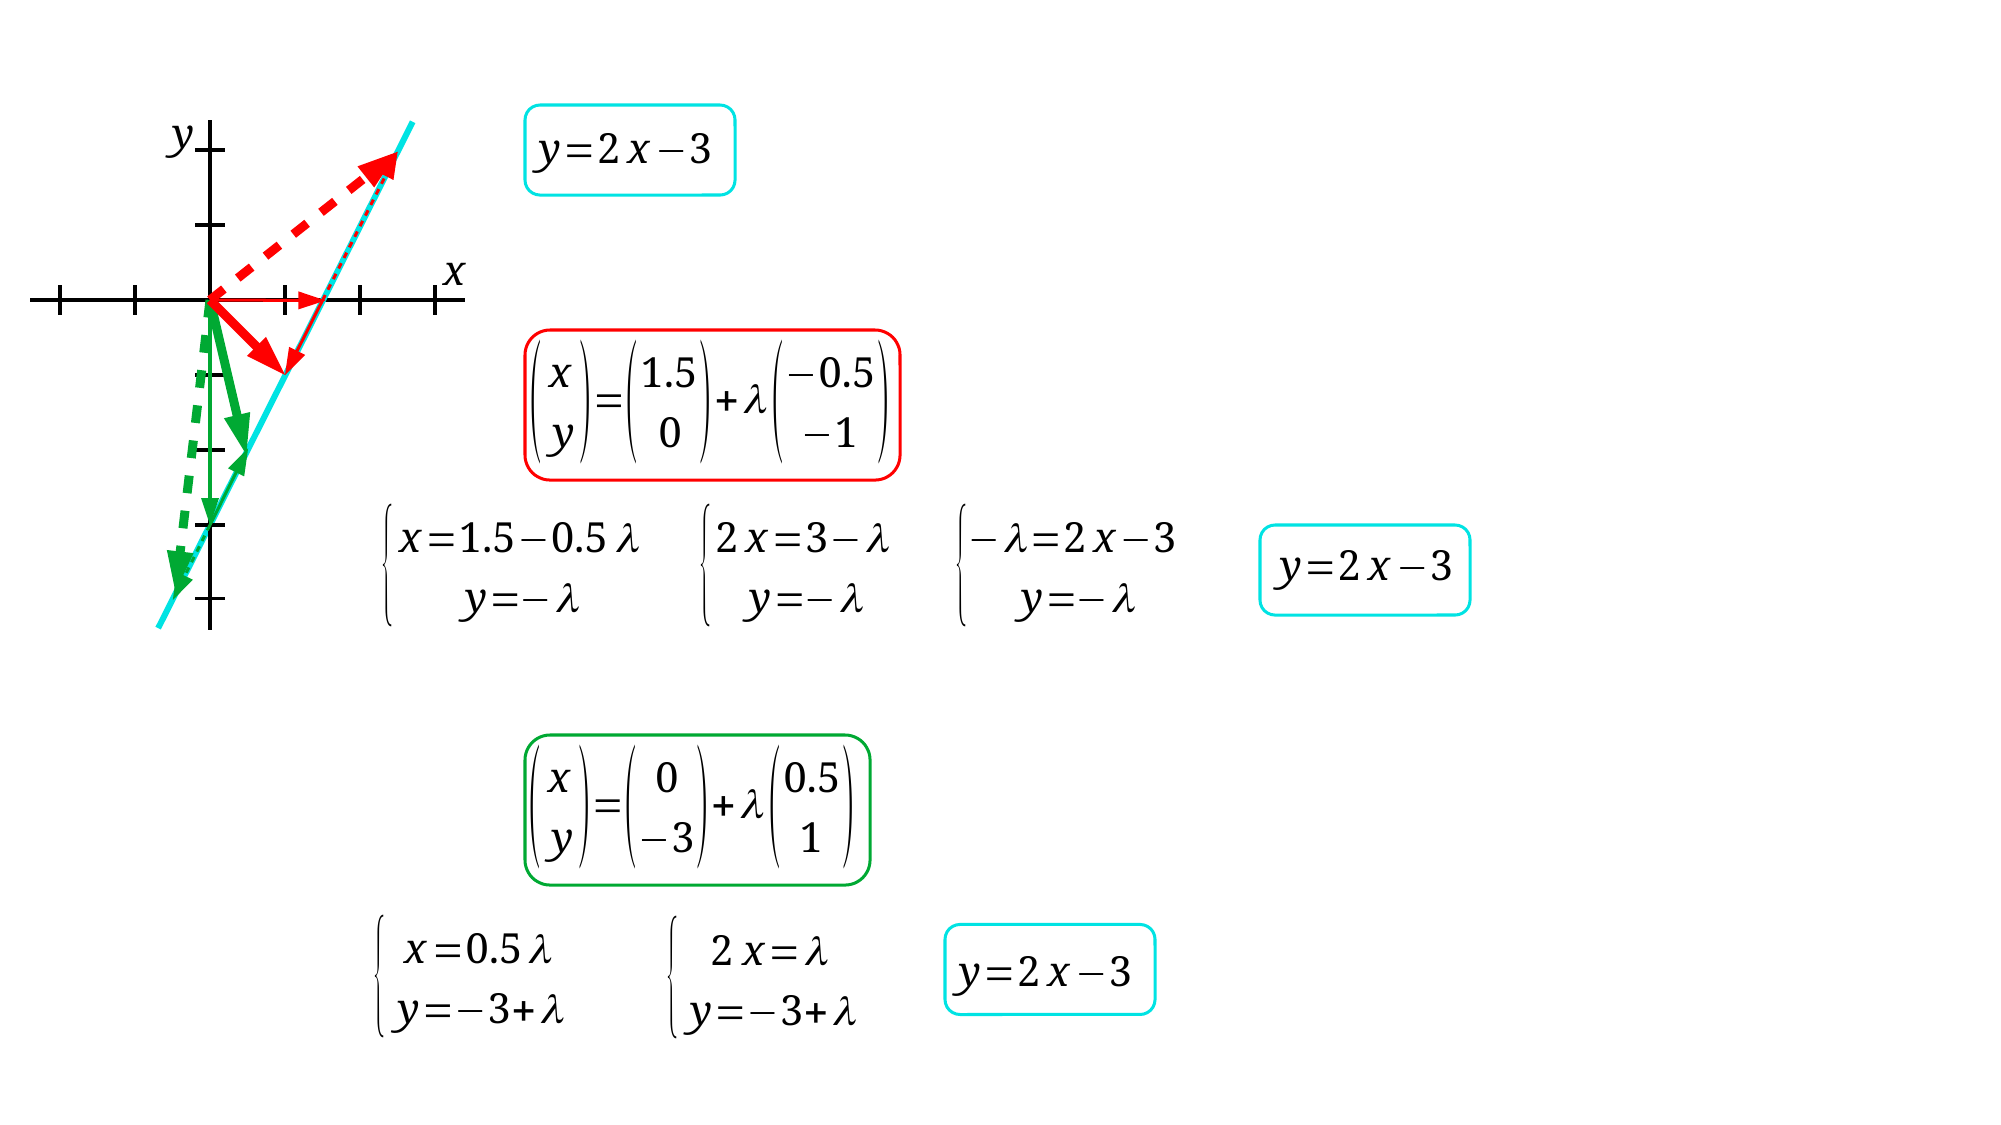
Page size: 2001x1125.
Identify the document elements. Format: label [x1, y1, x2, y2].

chart [527, 120, 718, 177]
chart [367, 742, 866, 1043]
chart [1265, 536, 1459, 593]
chart [375, 337, 957, 631]
chart [949, 502, 1186, 631]
chart [947, 942, 1138, 1000]
chart [527, 742, 863, 883]
chart [158, 104, 202, 162]
chart [527, 337, 898, 478]
chart [435, 241, 554, 300]
